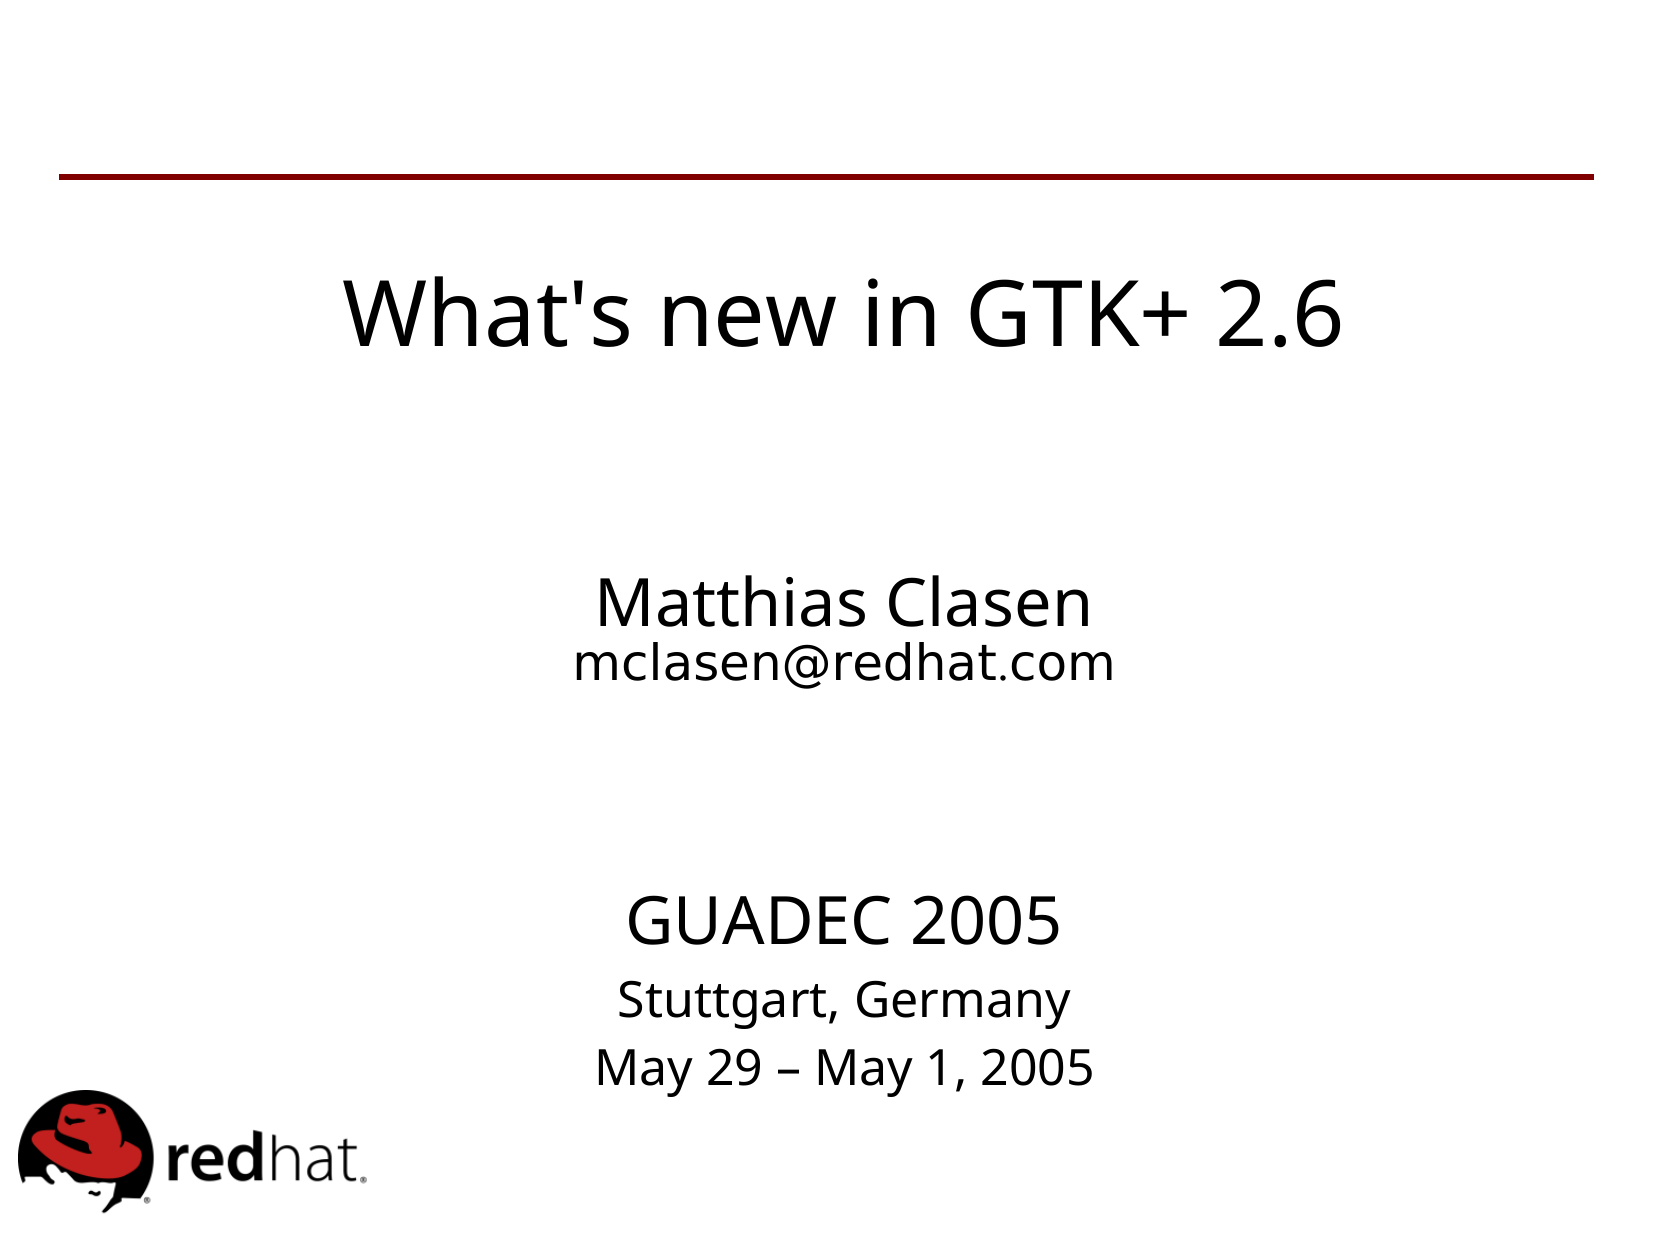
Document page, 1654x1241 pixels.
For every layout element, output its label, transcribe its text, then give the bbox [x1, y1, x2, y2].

subtitle What's new in GTK+ 2.6 Matthias Clasen mclasen@redhat.com GUADEC 2005 Stuttgart, Germany May 29 – May 1, 2005 [59, 236, 1595, 1182]
picture [18, 1090, 373, 1226]
title [59, 0, 1595, 200]
